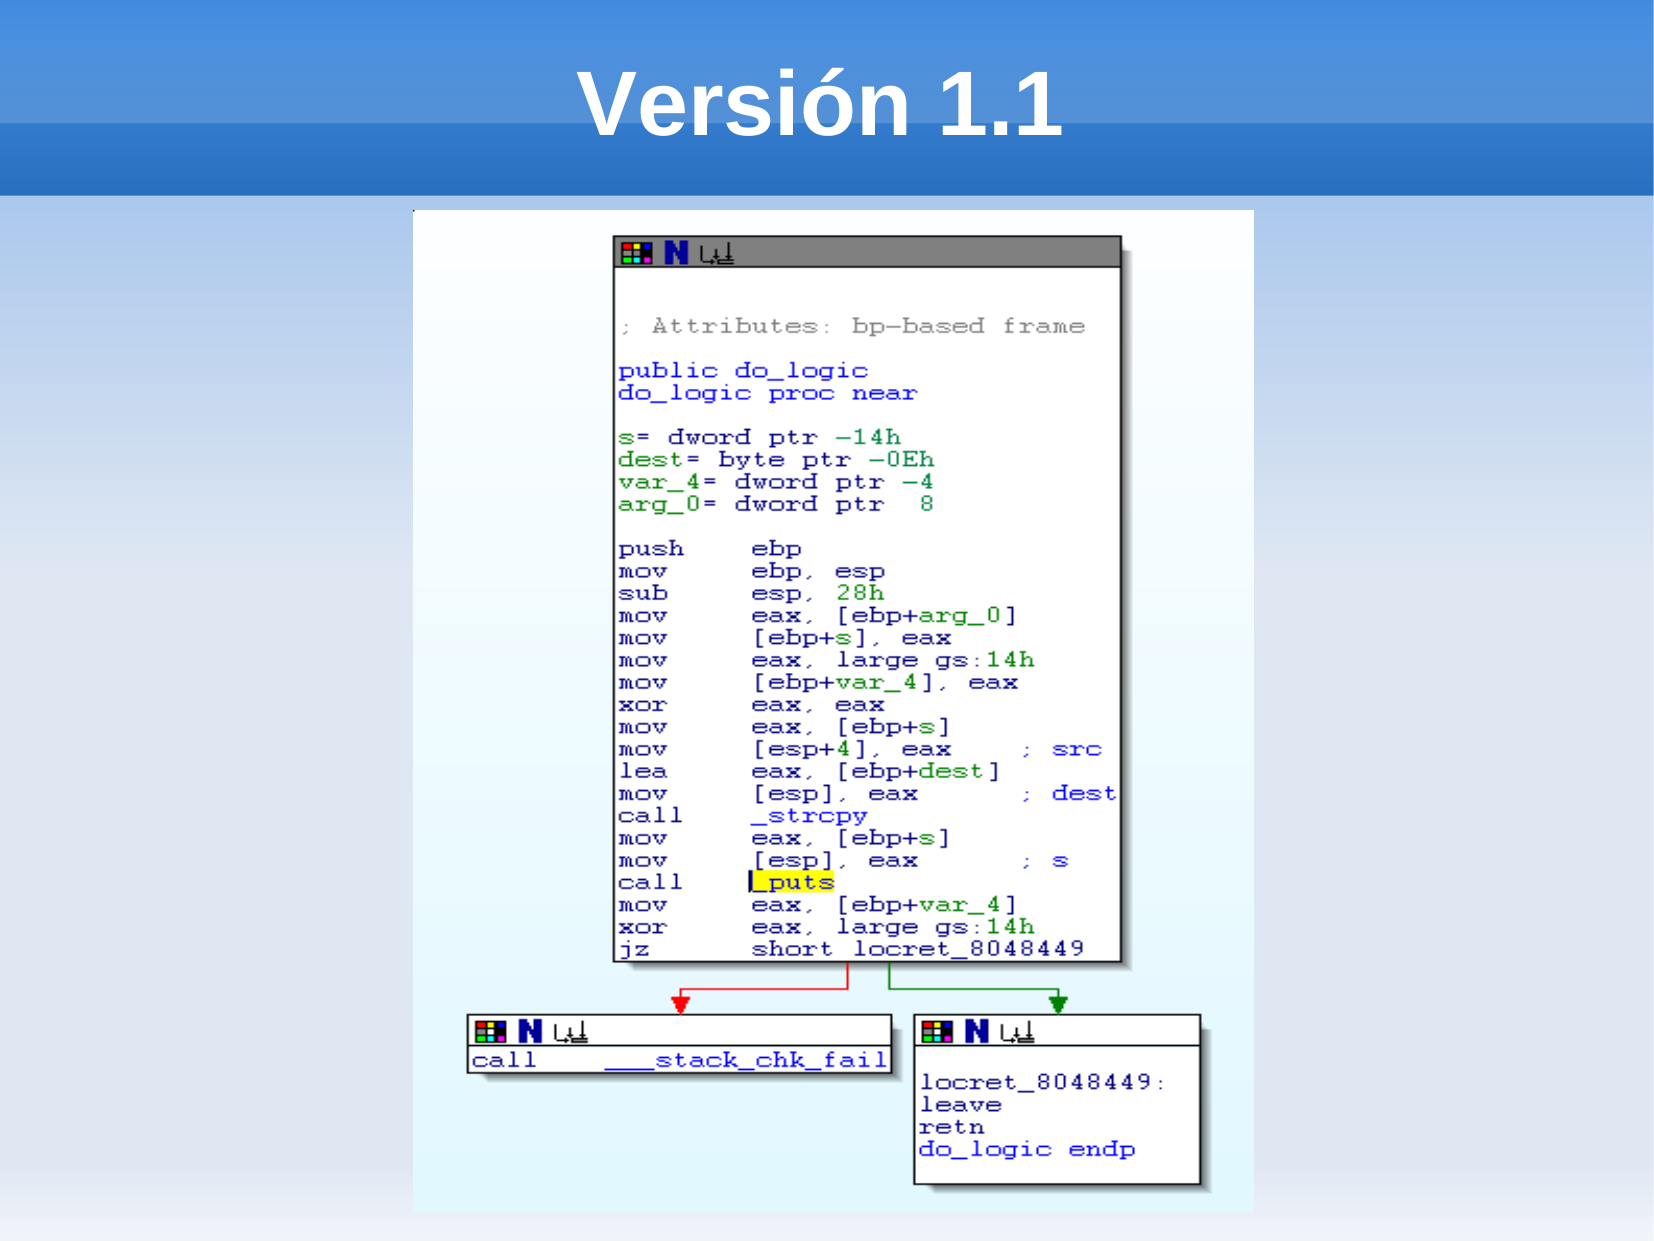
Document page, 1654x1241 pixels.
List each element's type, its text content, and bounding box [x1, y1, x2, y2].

title Versión 1.1 [76, 7, 1565, 200]
picture [0, 0, 1654, 1241]
